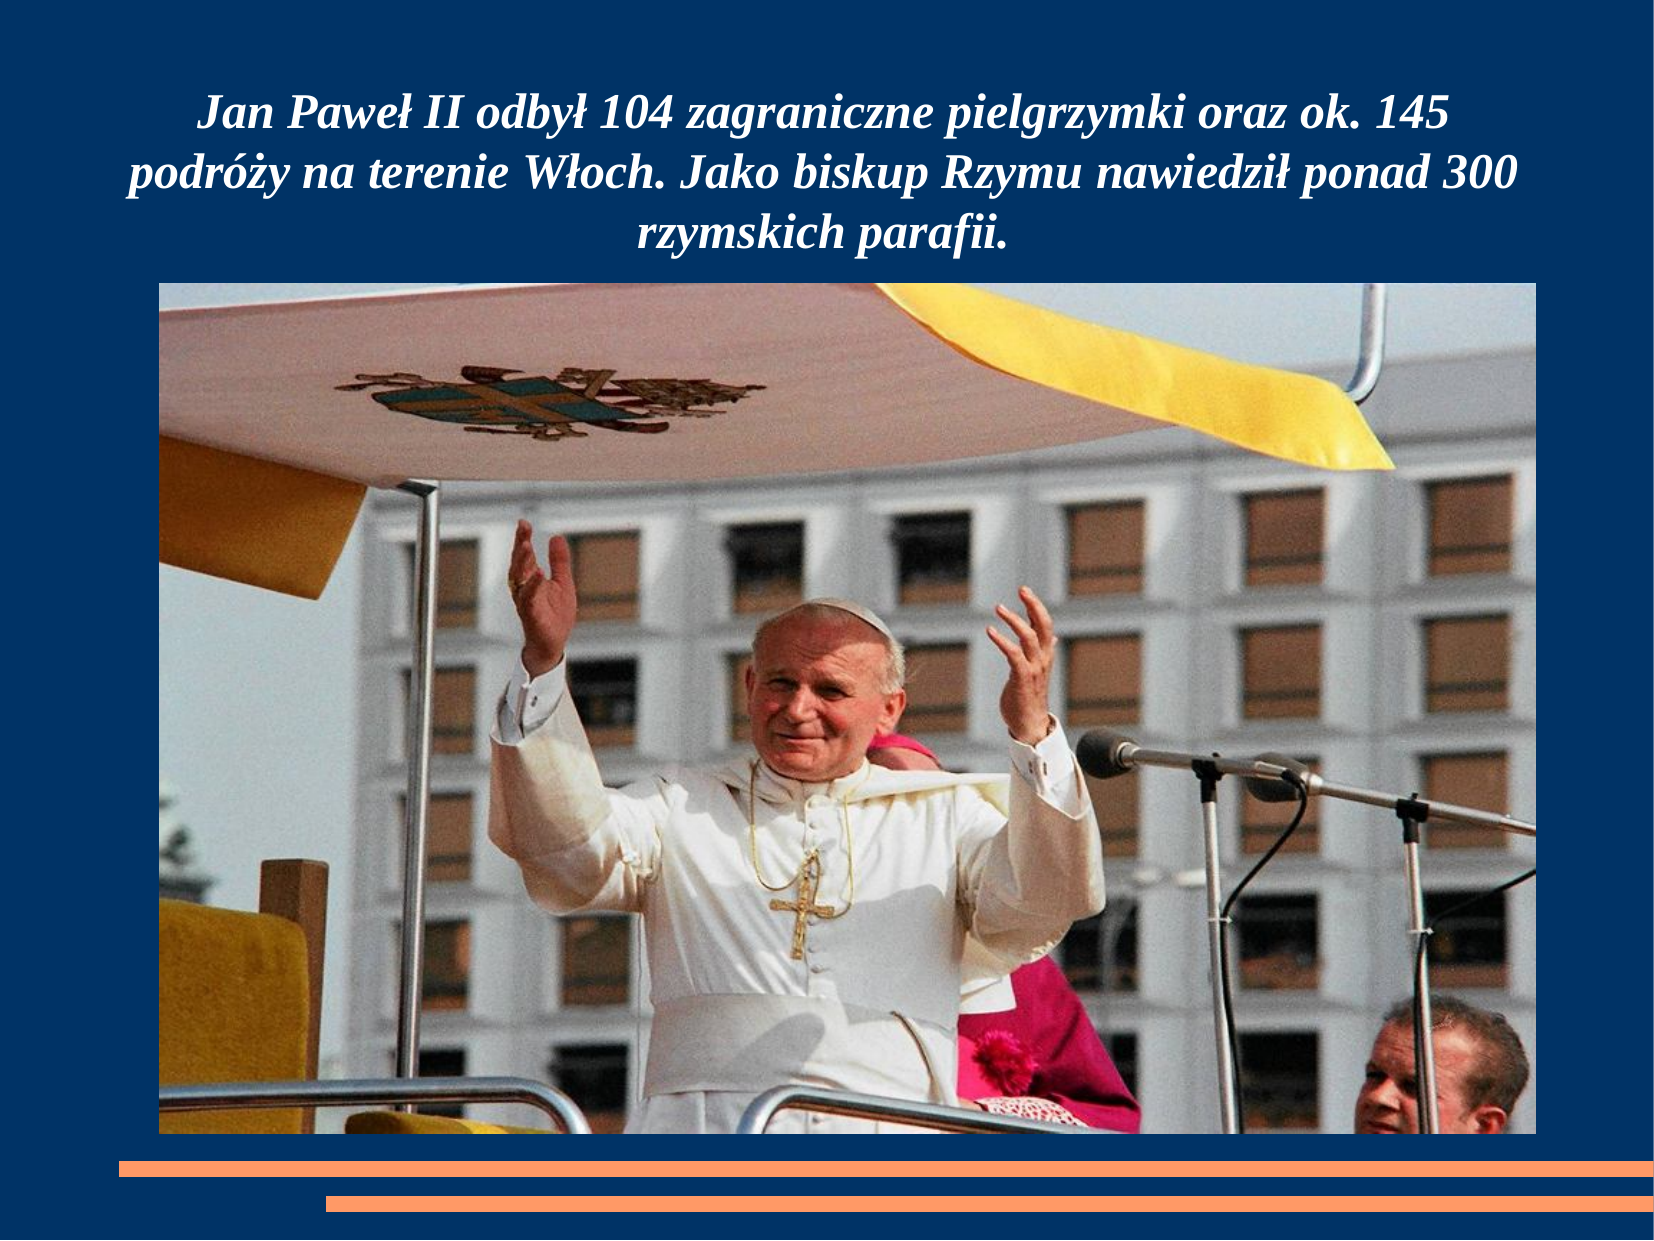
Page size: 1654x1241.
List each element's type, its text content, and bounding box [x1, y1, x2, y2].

picture [159, 283, 1536, 1134]
title Jan Paweł II odbył 104 zagraniczne pielgrzymki oraz ok. 145 podróży na terenie Włoch. Jako biskup Rzymu nawiedził ponad 300 rzymskich parafii. [118, 64, 1531, 272]
